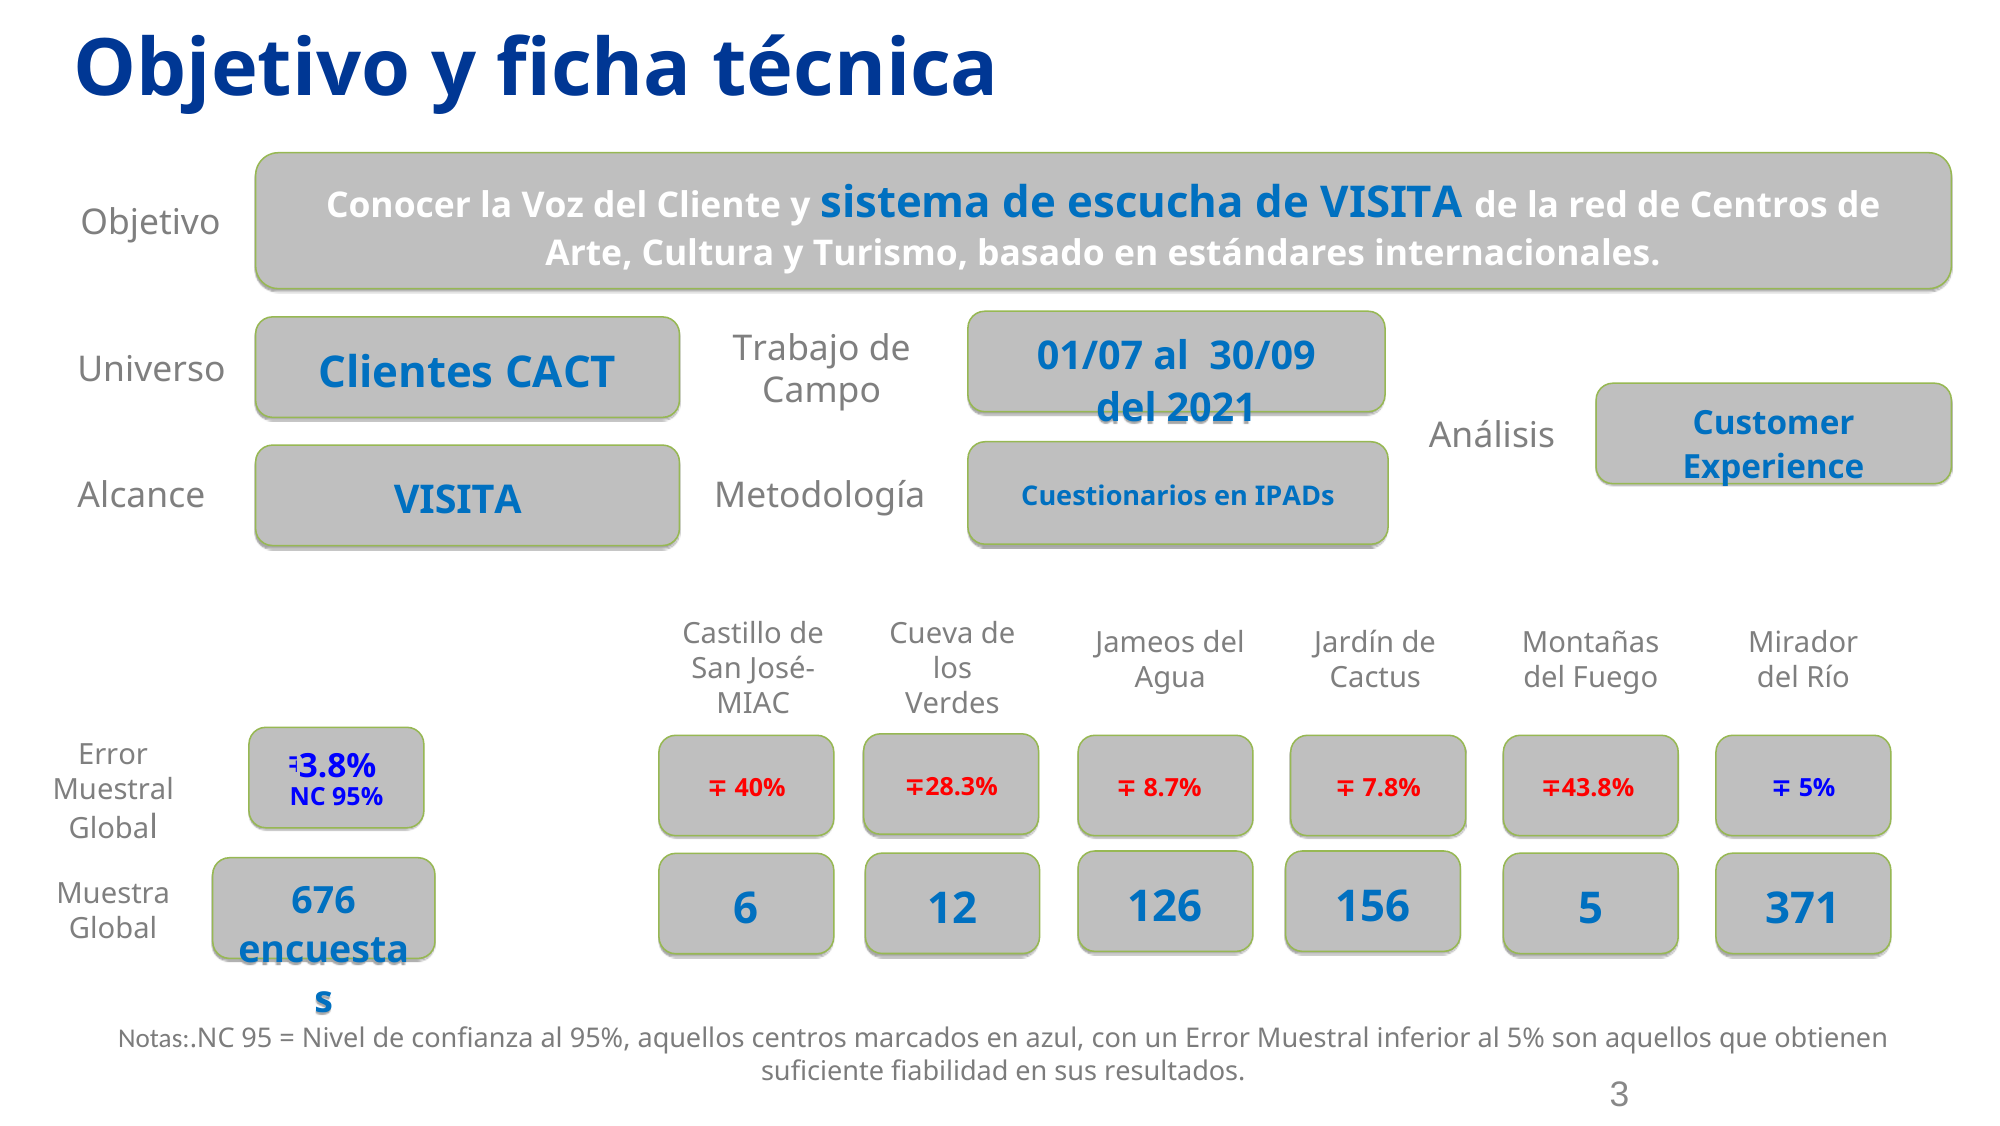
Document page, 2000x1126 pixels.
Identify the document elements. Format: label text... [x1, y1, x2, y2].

text_box Alcance [36, 462, 255, 524]
text_box Mirador del Río [1715, 605, 1891, 712]
text_box Montañas del Fuego [1503, 605, 1679, 712]
text_box 5 [1503, 853, 1679, 954]
text_box Conocer la Voz del Cliente y sistema de escucha de VISITA de la red de Centros de Arte, Cultura y Turismo, basado en estándares internacionales. [255, 152, 1952, 289]
text_box Universo [47, 336, 255, 398]
text_box Trabajo de Campo [679, 315, 964, 419]
text_box Muestra Global [0, 865, 217, 954]
text_box ∓ 8.7% [1078, 735, 1253, 836]
text_box 126 [1078, 850, 1253, 952]
text_box 12 [865, 853, 1040, 954]
text_box 01/07 al 30/09 del 2021 [967, 311, 1386, 412]
text_box Error Muestral Global [0, 725, 227, 855]
text_box Jameos del Agua [1063, 605, 1266, 712]
text_box VISITA [255, 445, 680, 546]
text_box ∓ 5% [1715, 735, 1891, 836]
text_box 3.8% [296, 738, 403, 786]
text_box Notas:.NC 95 = Nivel de confianza al 95%, aquellos centros marcados en azul, con un Error Muestral inferior al 5% son aquellos que obtienen suficiente fiabilidad en sus resultados. [55, 1011, 1951, 1126]
text_box Objetivo [46, 190, 255, 252]
text_box Cueva de los Verdes [865, 605, 1040, 712]
text_box Customer Experience [1596, 383, 1952, 484]
text_box ∓ 40% [658, 735, 834, 836]
text_box ∓28.3% [863, 733, 1039, 835]
text_box 371 [1715, 853, 1891, 954]
text_box ∓43.8% [1503, 735, 1679, 836]
text_box Cuestionarios en IPADs [967, 441, 1389, 545]
text_box 6 [658, 853, 834, 954]
text_box Jardín de Cactus [1266, 605, 1484, 712]
text_box 156 [1285, 850, 1461, 952]
text_box Castillo de San José-MIAC [641, 605, 865, 712]
text_box ∓ 6,2 % NC 95% [248, 727, 424, 828]
text_box Clientes CACT [255, 316, 679, 418]
text_box Metodología [682, 462, 967, 524]
text_box Análisis [1387, 402, 1596, 464]
text_box 3 [1609, 1062, 1960, 1122]
text_box ∓ 7.8% [1290, 735, 1466, 836]
text_box 676 encuestas [212, 857, 435, 959]
title Objetivo y ficha técnica [55, 2, 1934, 126]
